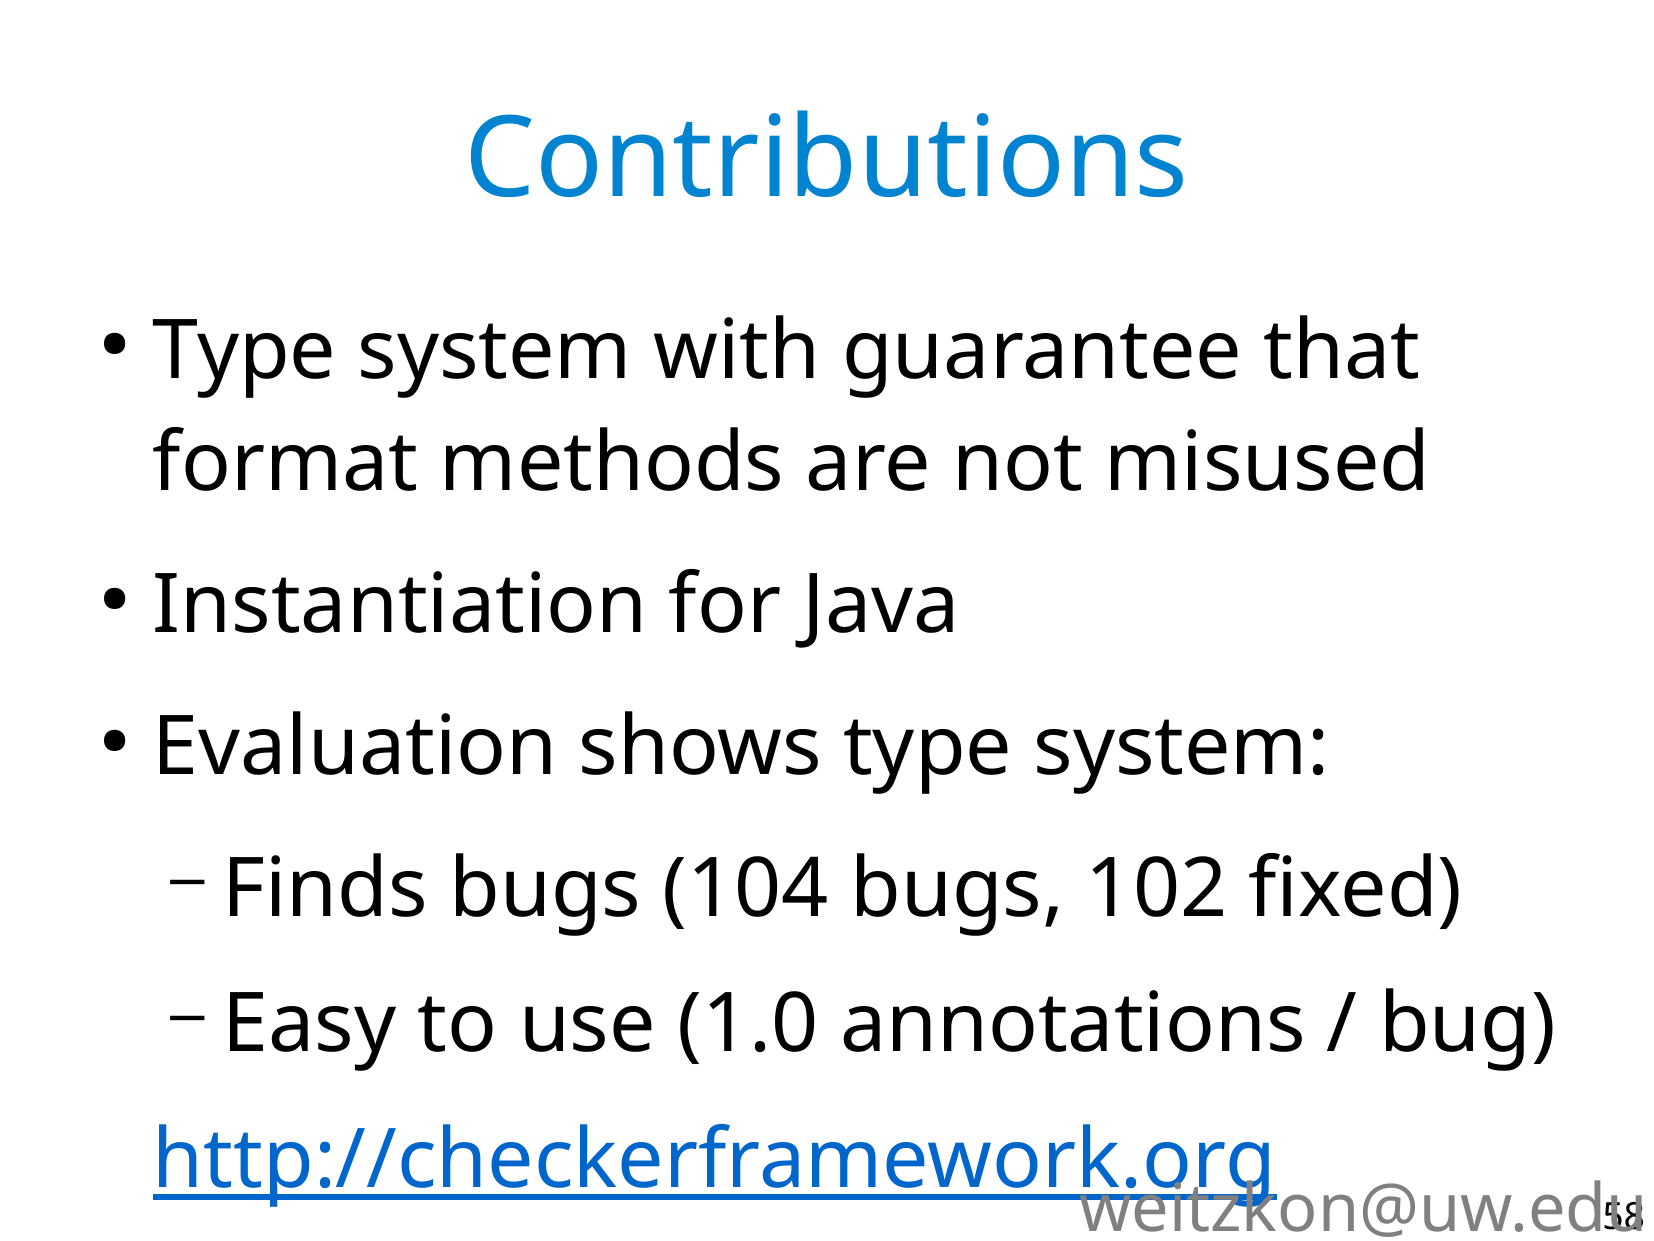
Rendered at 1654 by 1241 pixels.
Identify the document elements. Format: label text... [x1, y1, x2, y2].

list Type system with guarantee that format methods are not misused Instantiation for Java Evaluation shows type system: Finds bugs (104 bugs, 102 fixed) Easy to use (1.0 annotations / bug) http://checkerframework.org [82, 290, 1571, 1231]
title Contributions [82, 49, 1571, 257]
list weitzkon@uw.edu [1001, 1160, 1654, 1241]
